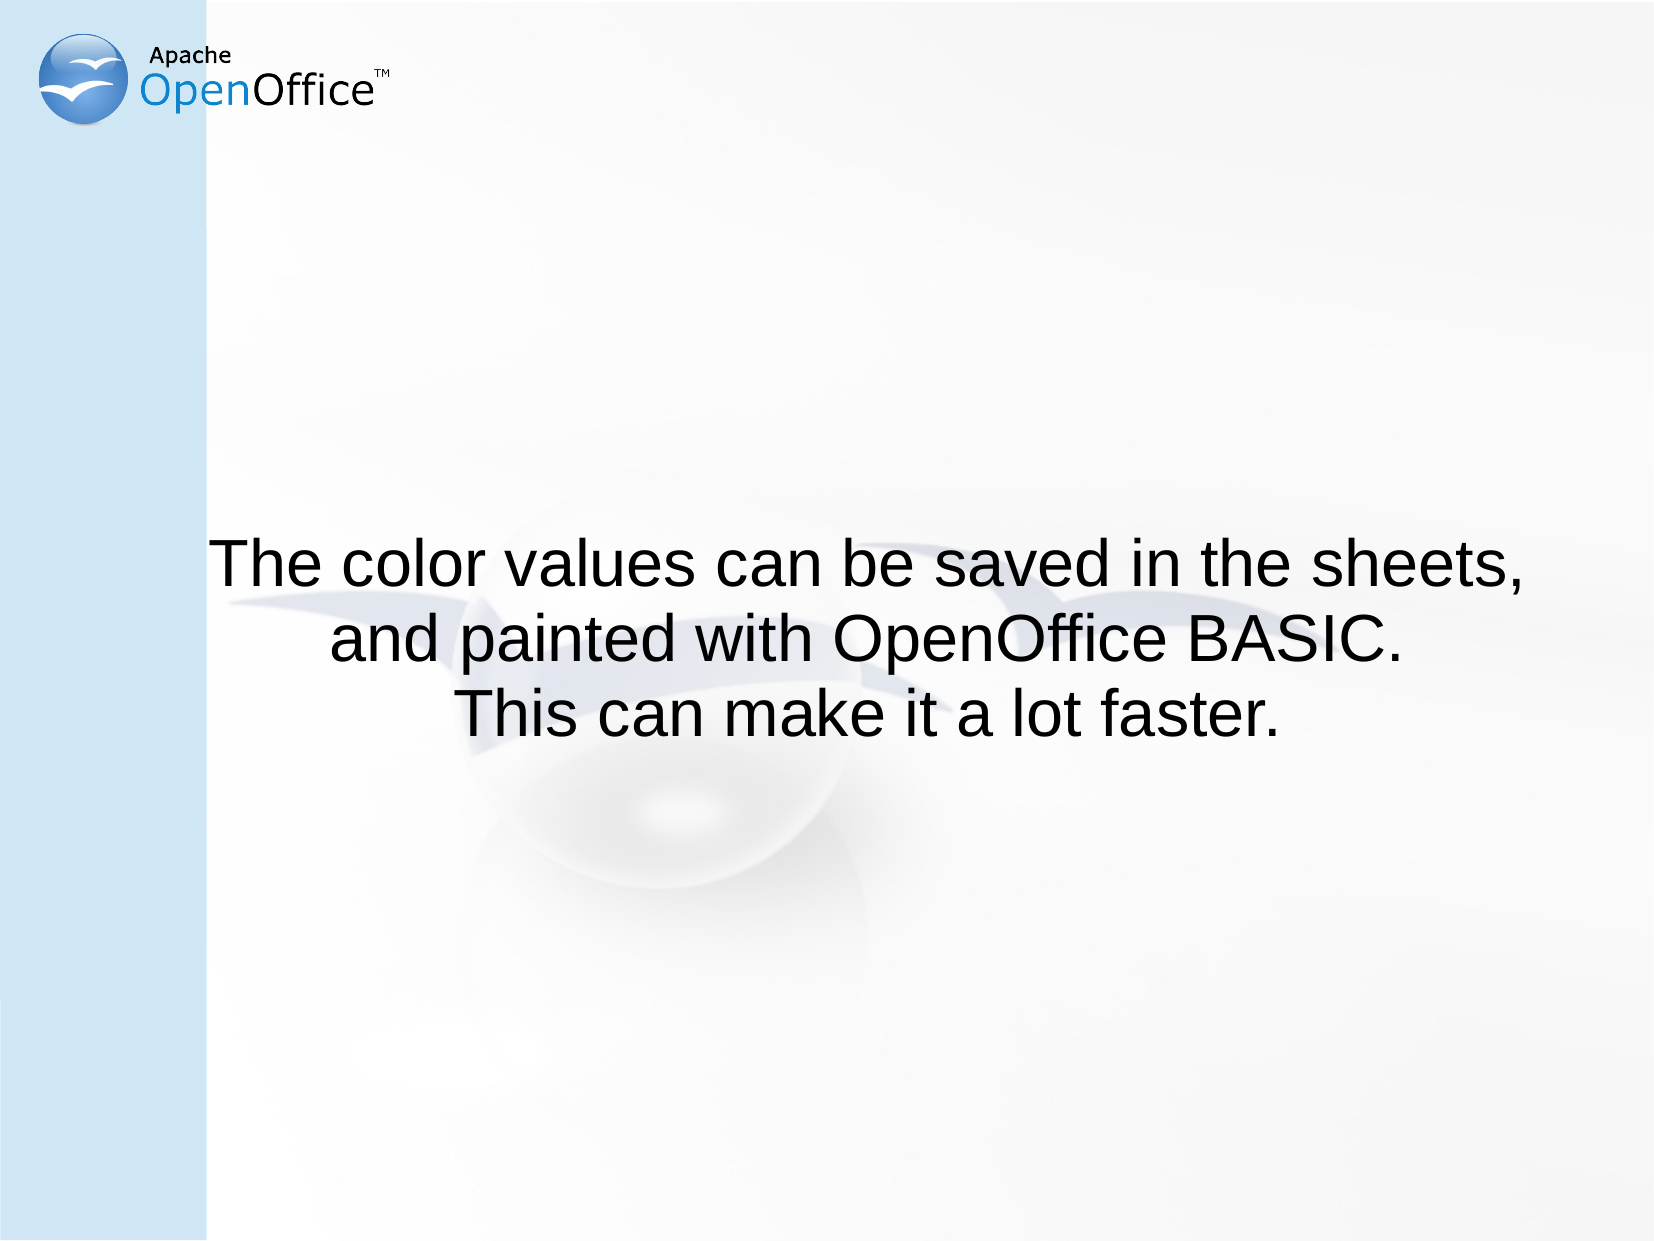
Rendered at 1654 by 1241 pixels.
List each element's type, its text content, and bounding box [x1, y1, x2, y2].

subtitle The color values can be saved in the sheets, and painted with OpenOffice BASIC. This can make it a lot faster. [165, 108, 1571, 1168]
picture [35, 2, 1654, 1241]
